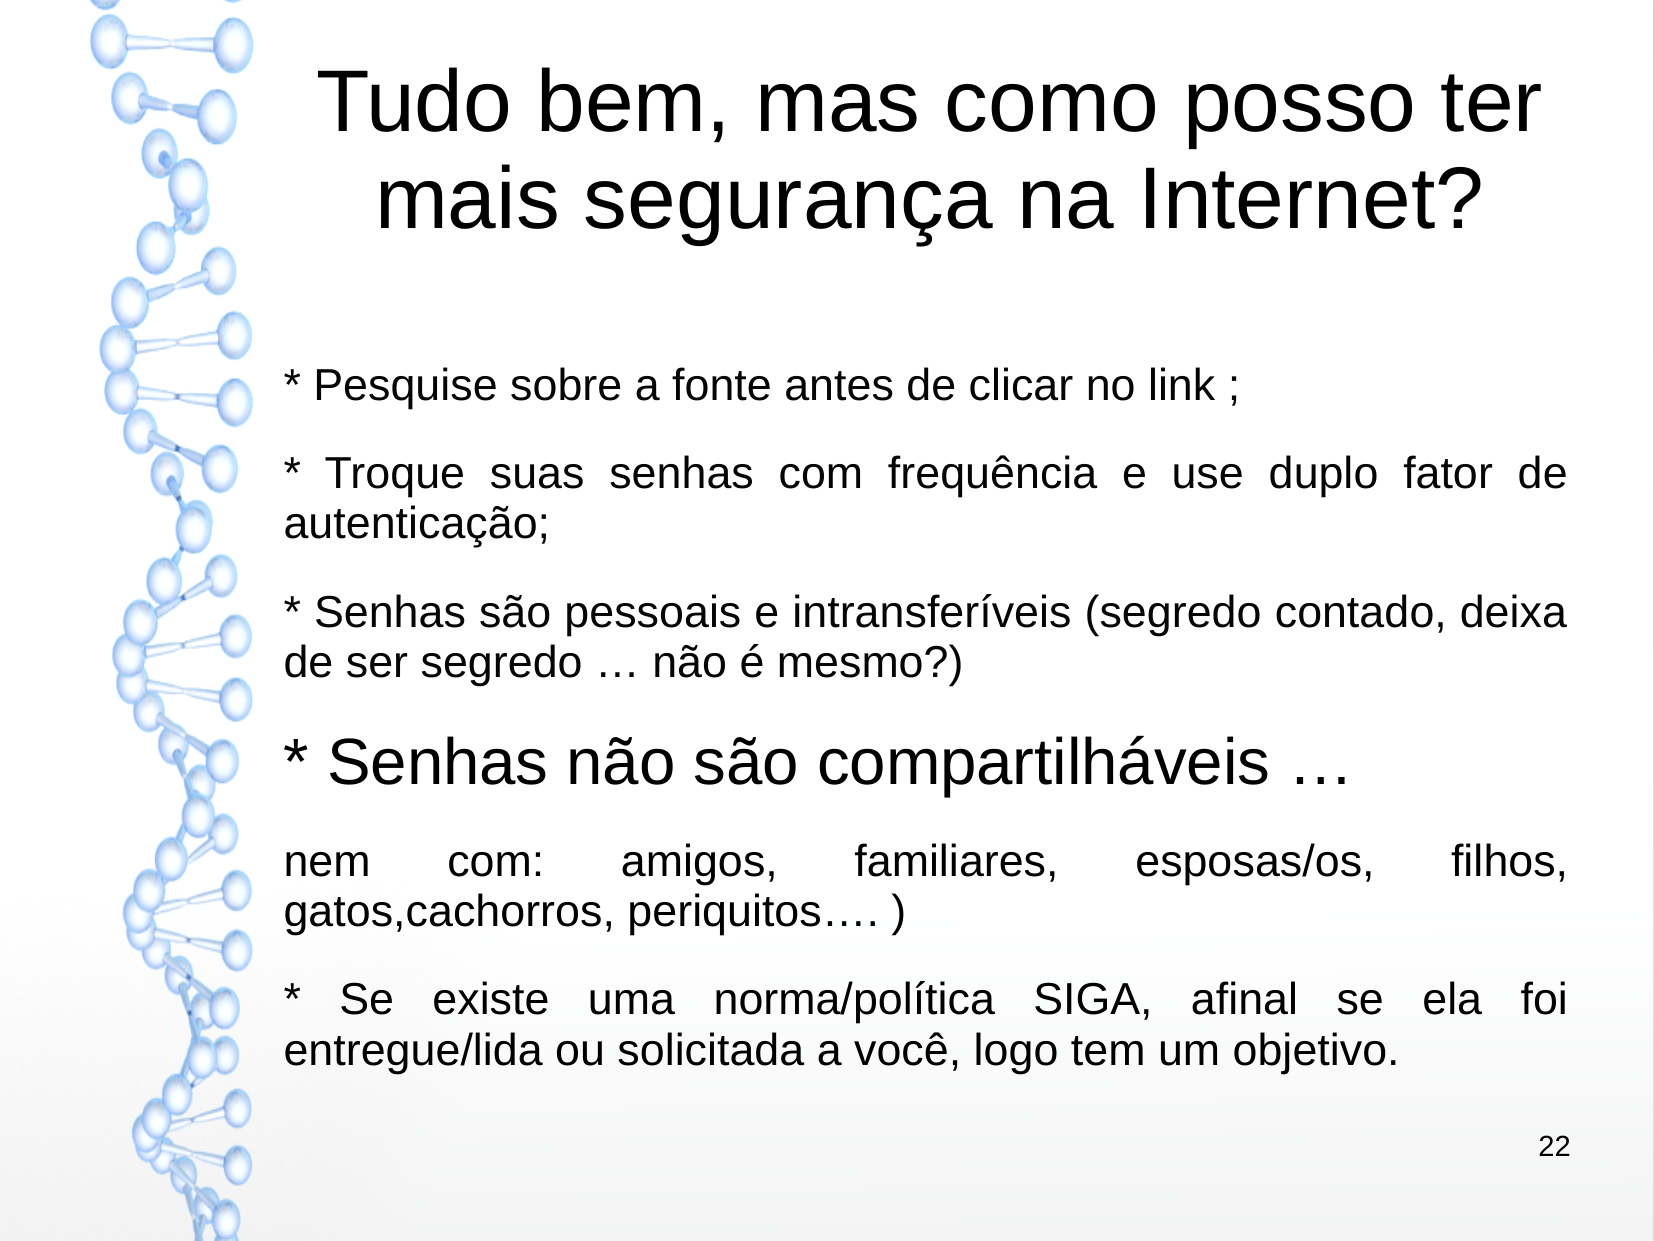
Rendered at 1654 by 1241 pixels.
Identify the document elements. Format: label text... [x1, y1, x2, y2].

title Tudo bem, mas como posso ter mais segurança na Internet? [265, 47, 1595, 252]
picture [0, 0, 1654, 1241]
list * Pesquise sobre a fonte antes de clicar no link ; * Troque suas senhas com frequência e use duplo fator de autenticação; * Senhas são pessoais e intransferíveis (segredo contado, deixa de ser segredo … não é mesmo?) * Senhas não são compartilháveis … nem com: amigos, familiares, esposas/os, filhos, gatos,cachorros, periquitos…. ) * Se existe uma norma/política SIGA, afinal se ela foi entregue/lida ou solicitada a você, logo tem um objetivo. [283, 271, 1571, 1075]
